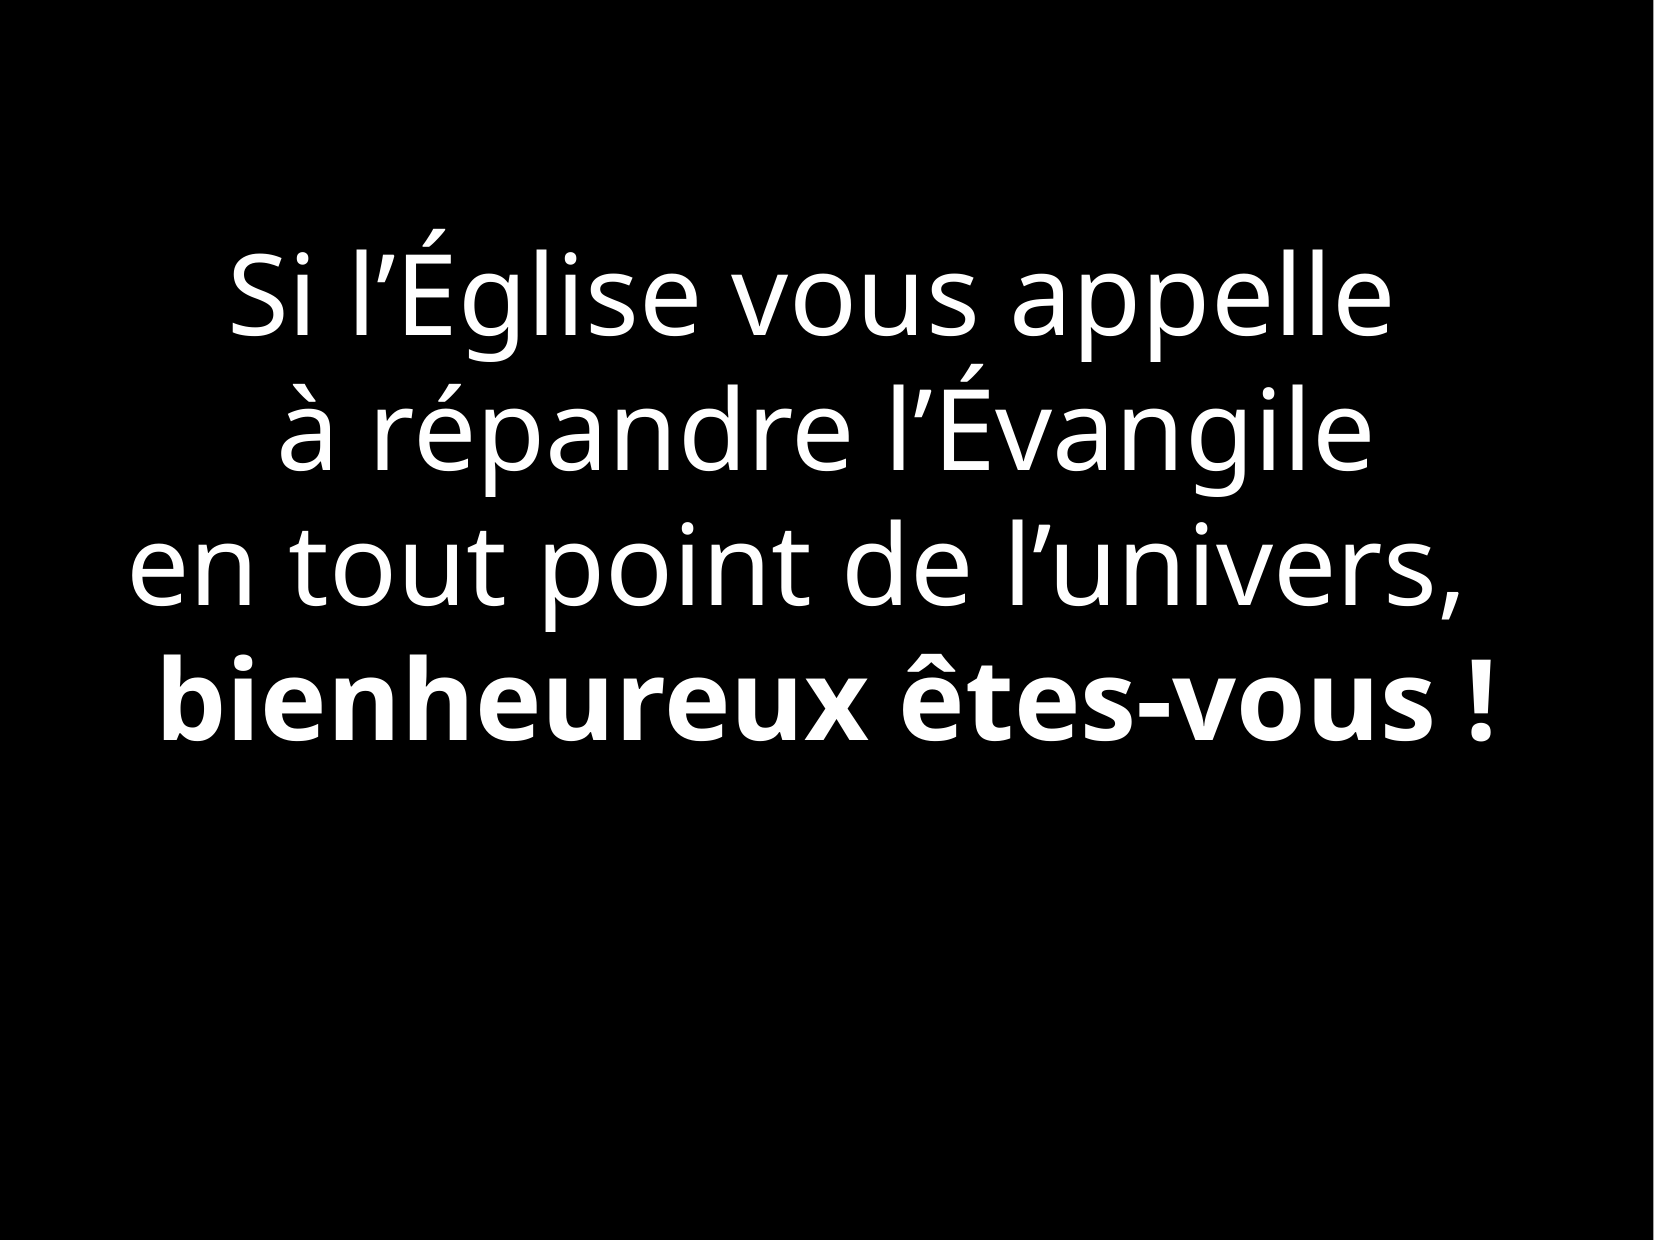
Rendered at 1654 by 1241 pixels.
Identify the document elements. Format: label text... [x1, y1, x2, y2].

text_box Si l’Église vous appelle à répandre l’Évangile en tout point de l’univers, bienheureux êtes-vous ! [0, 346, 1654, 925]
